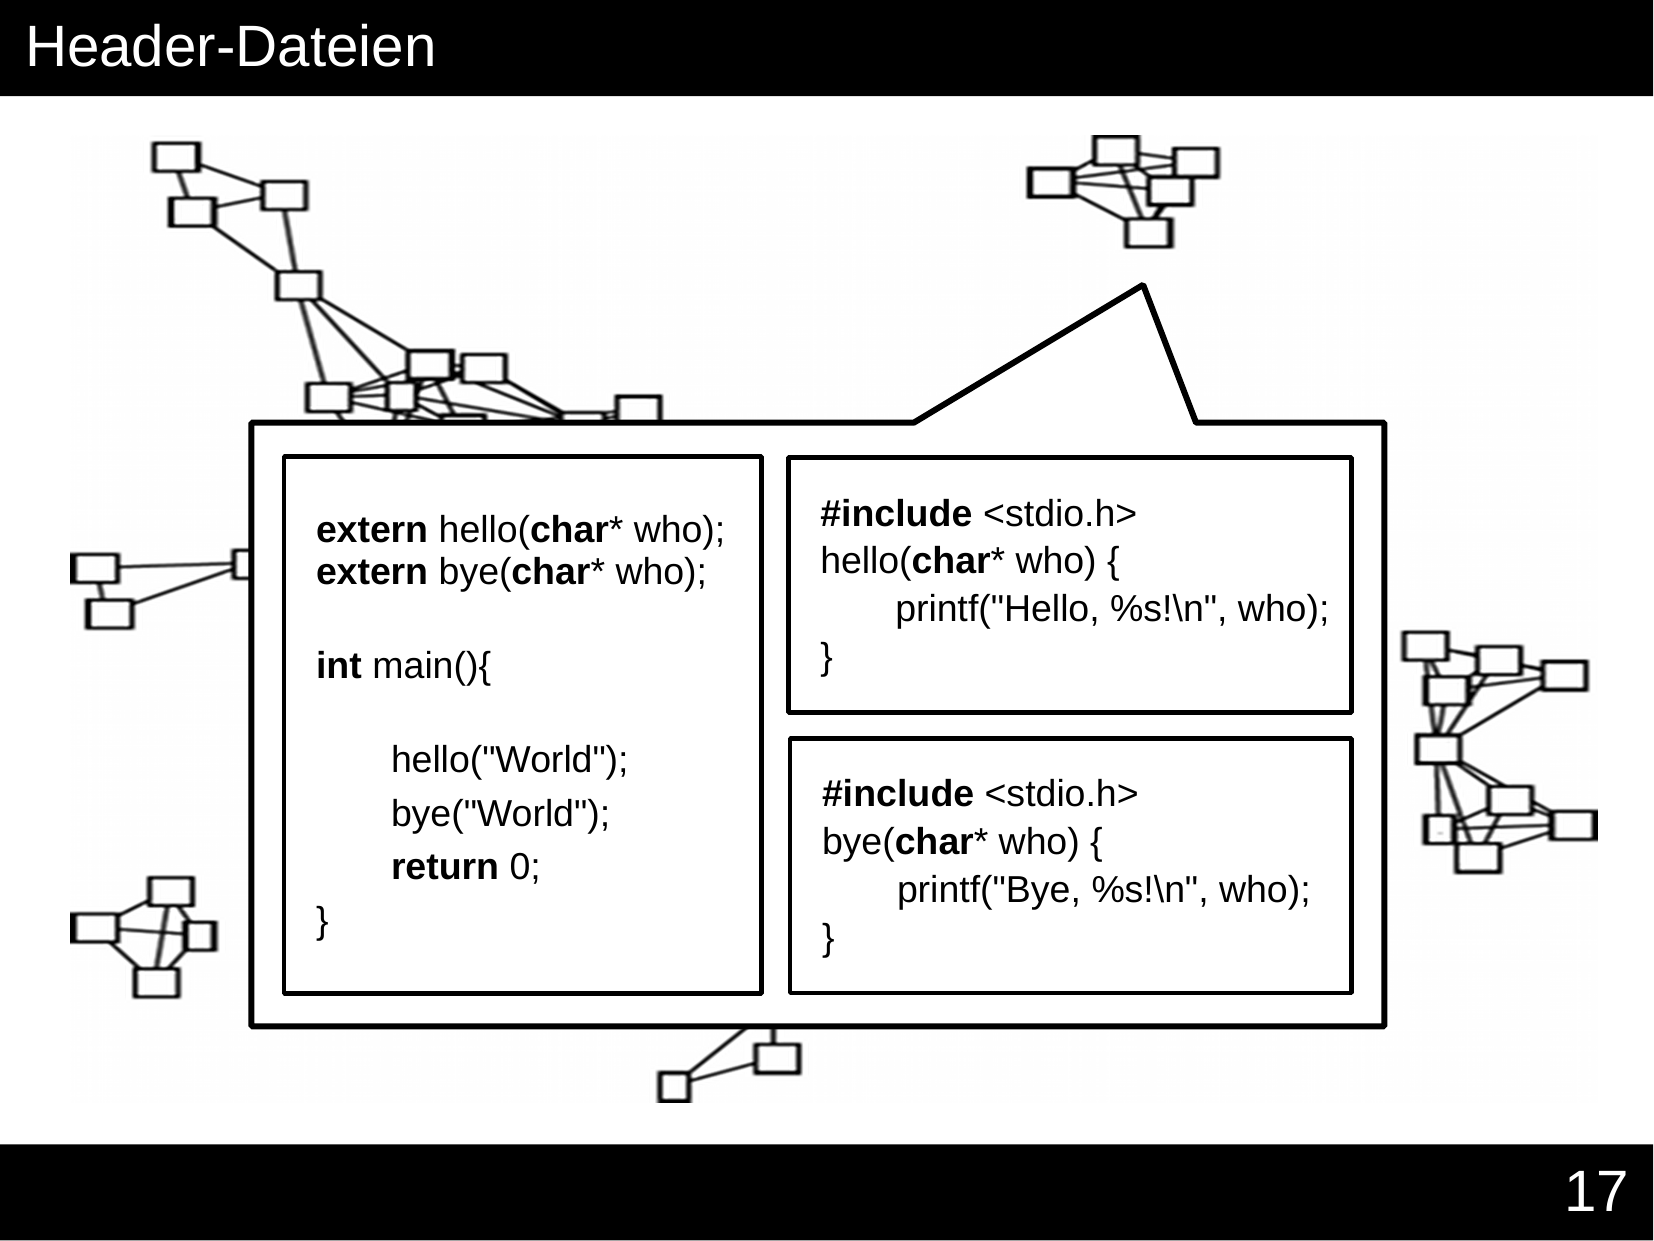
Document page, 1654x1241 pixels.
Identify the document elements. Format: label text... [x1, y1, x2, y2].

text_box [251, 284, 1385, 1027]
text_box extern hello(char* who); extern bye(char* who); int main(){ hello("World"); bye("World"); return 0; } [284, 456, 762, 994]
text_box Header-Dateien [10, 6, 767, 94]
text_box #include <stdio.h> bye(char* who) { printf("Bye, %s!\n", who); } [790, 738, 1352, 994]
picture [70, 135, 1598, 1103]
text_box #include <stdio.h> hello(char* who) { printf("Hello, %s!\n", who); } [788, 457, 1352, 713]
